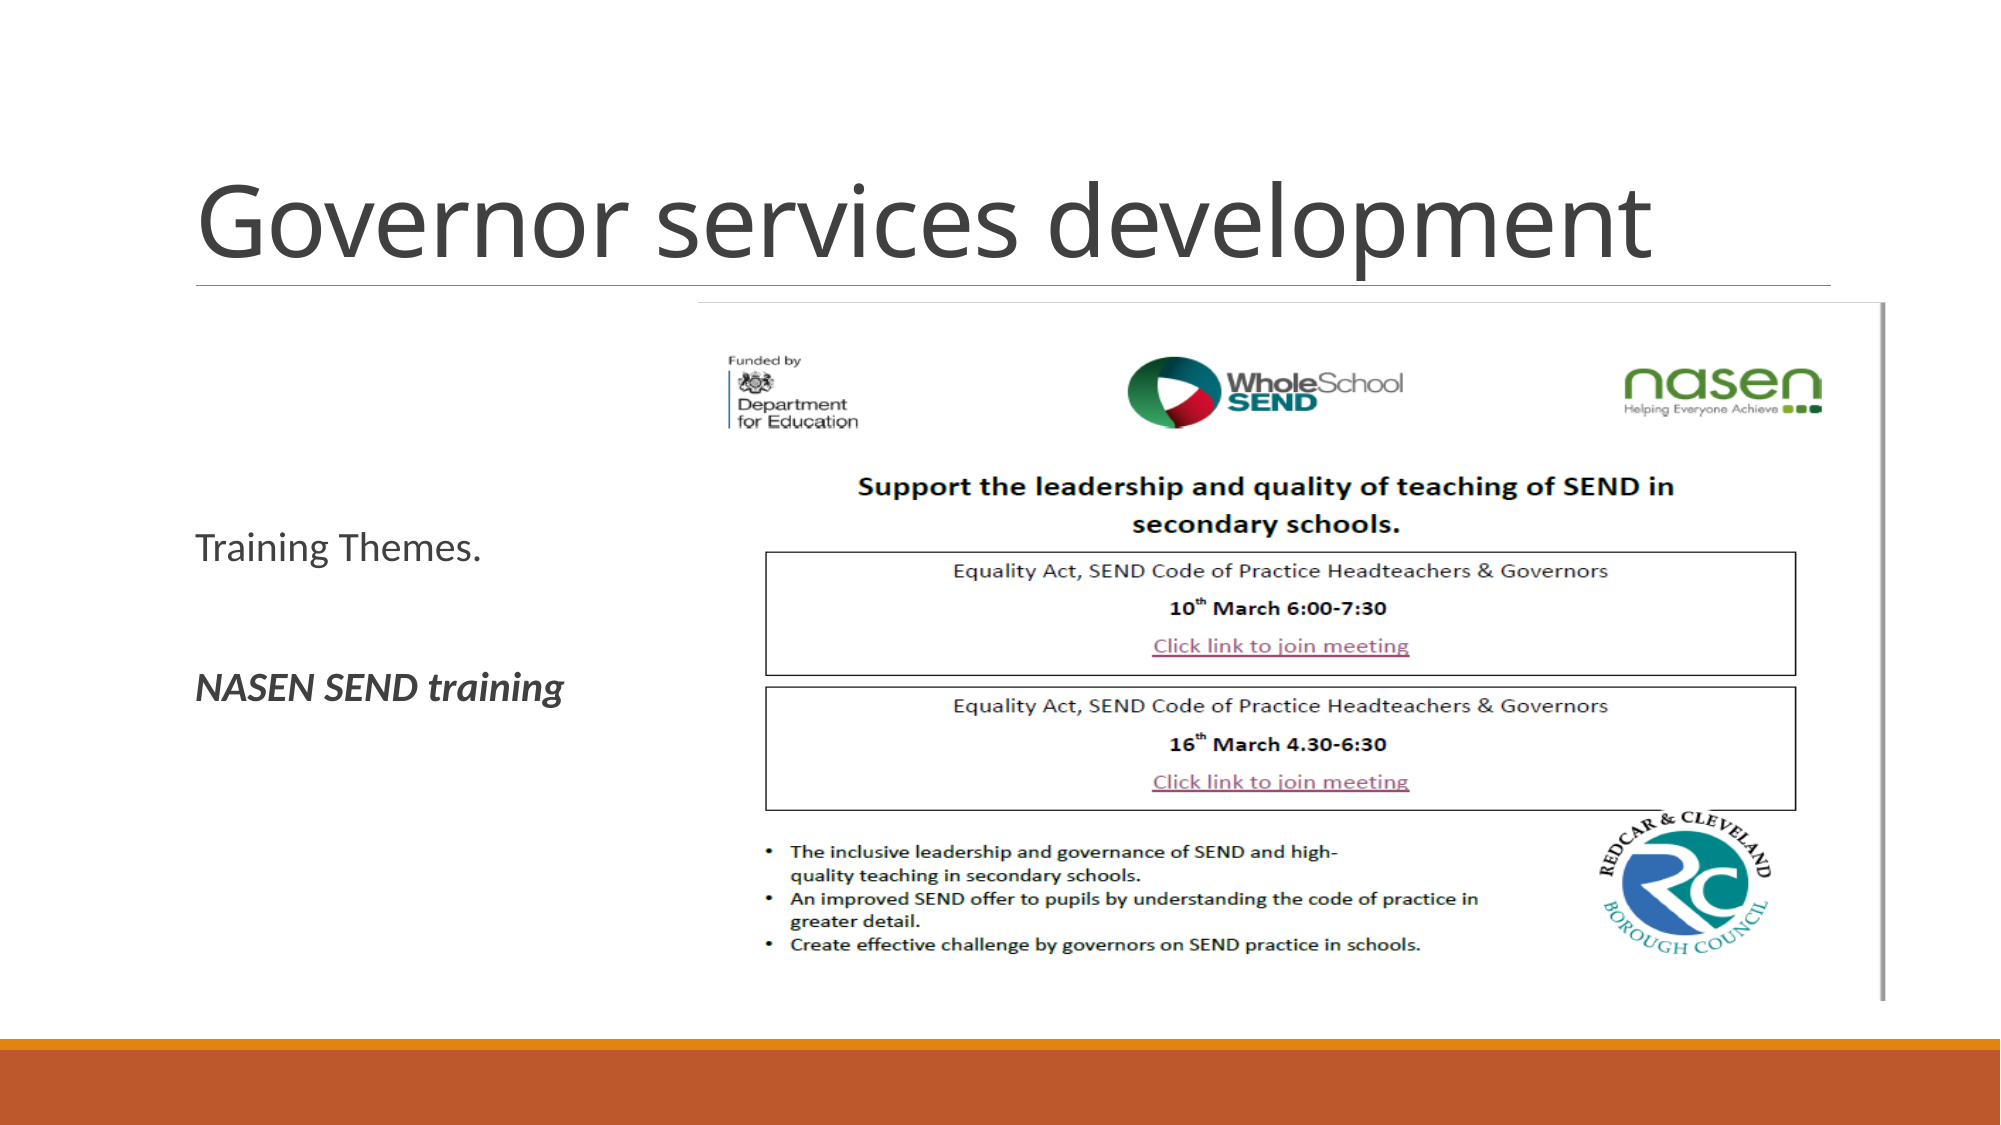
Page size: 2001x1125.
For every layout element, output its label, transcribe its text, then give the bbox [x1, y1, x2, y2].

list Training Themes. NASEN SEND training [180, 302, 698, 963]
title Governor services development [180, 47, 1831, 286]
picture [698, 302, 1886, 1001]
